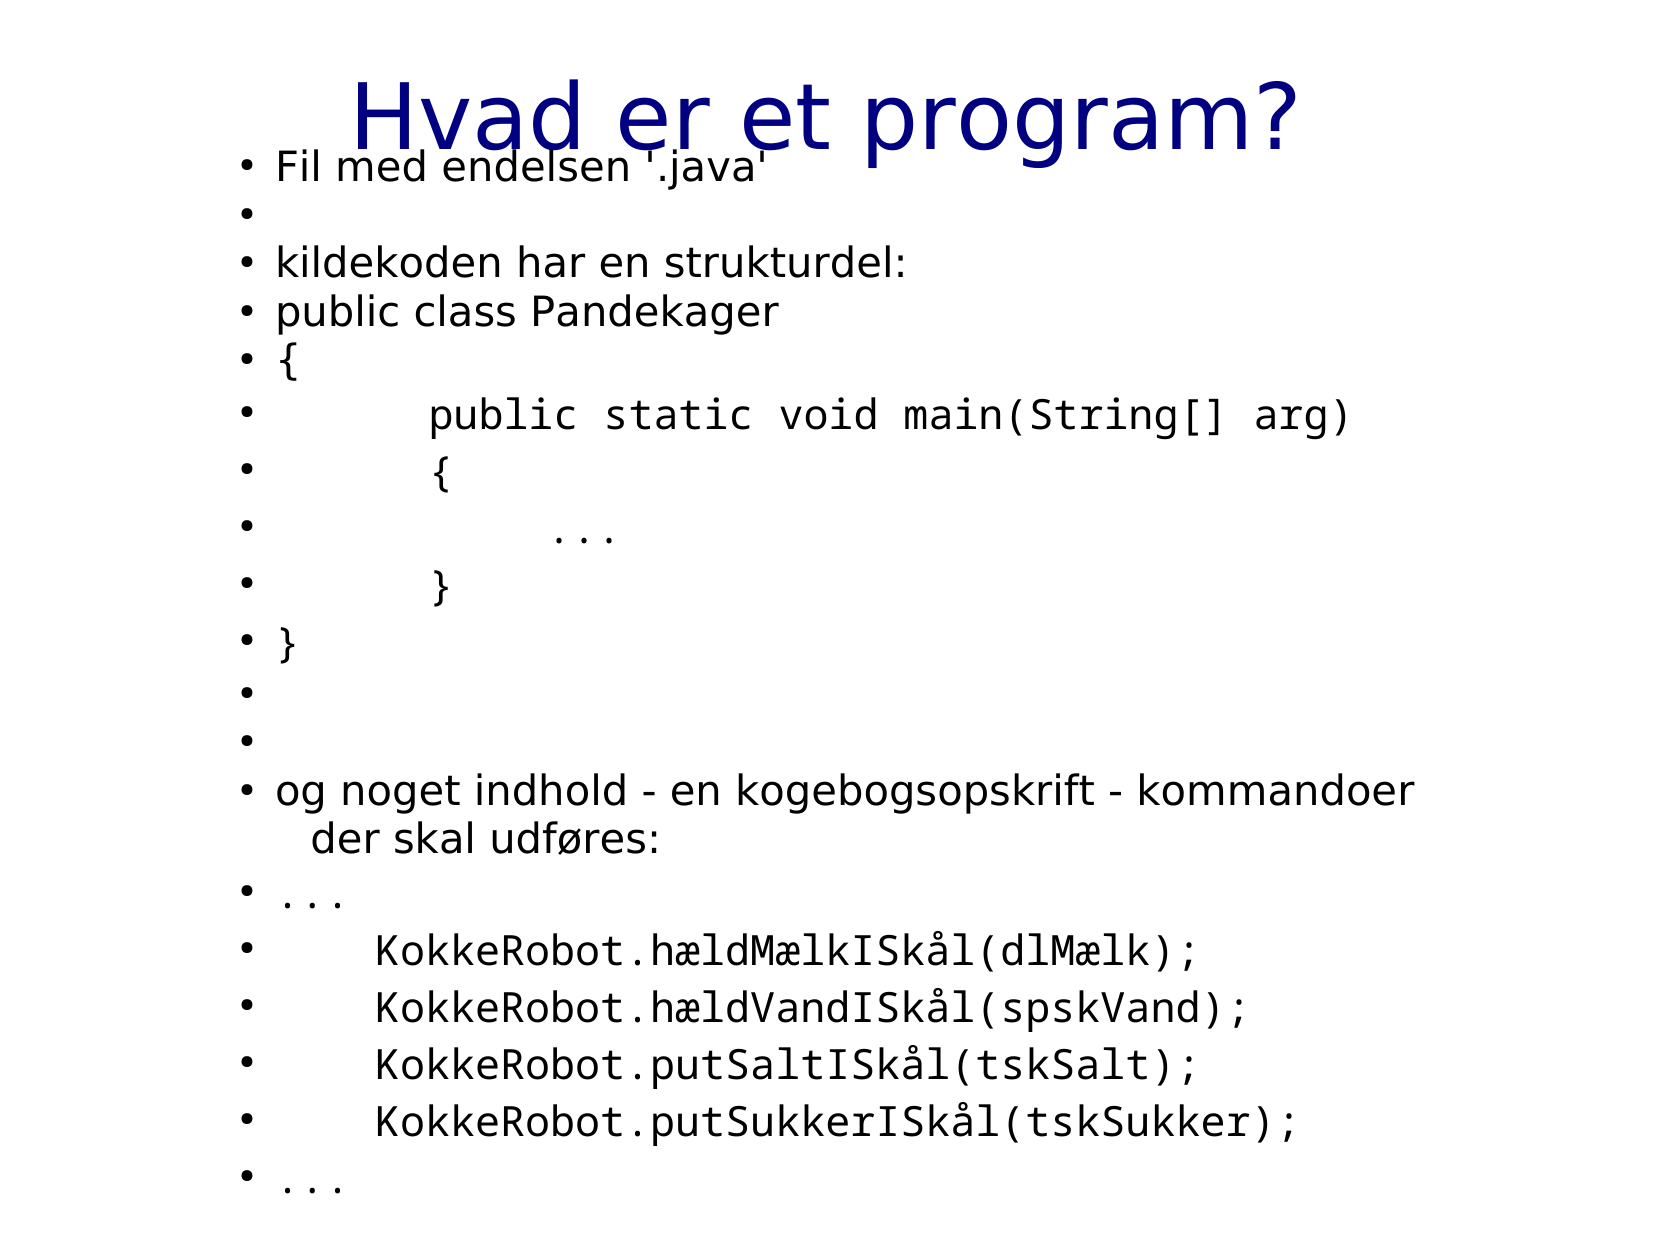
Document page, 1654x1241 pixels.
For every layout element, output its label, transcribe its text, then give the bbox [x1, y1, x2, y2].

subtitle Fil med endelsen '.java' kildekoden har en strukturdel: public class Pandekager { public static void main(String[] arg) { ... } } og noget indhold - en kogebogsopskrift - kommandoer der skal udføres: ... KokkeRobot.hældMælkISkål(dlMælk); KokkeRobot.hældVandISkål(spskVand); KokkeRobot.putSaltISkål(tskSalt); KokkeRobot.putSukkerISkål(tskSukker); ... [168, 170, 1446, 1178]
title Hvad er et program? [105, 14, 1549, 222]
